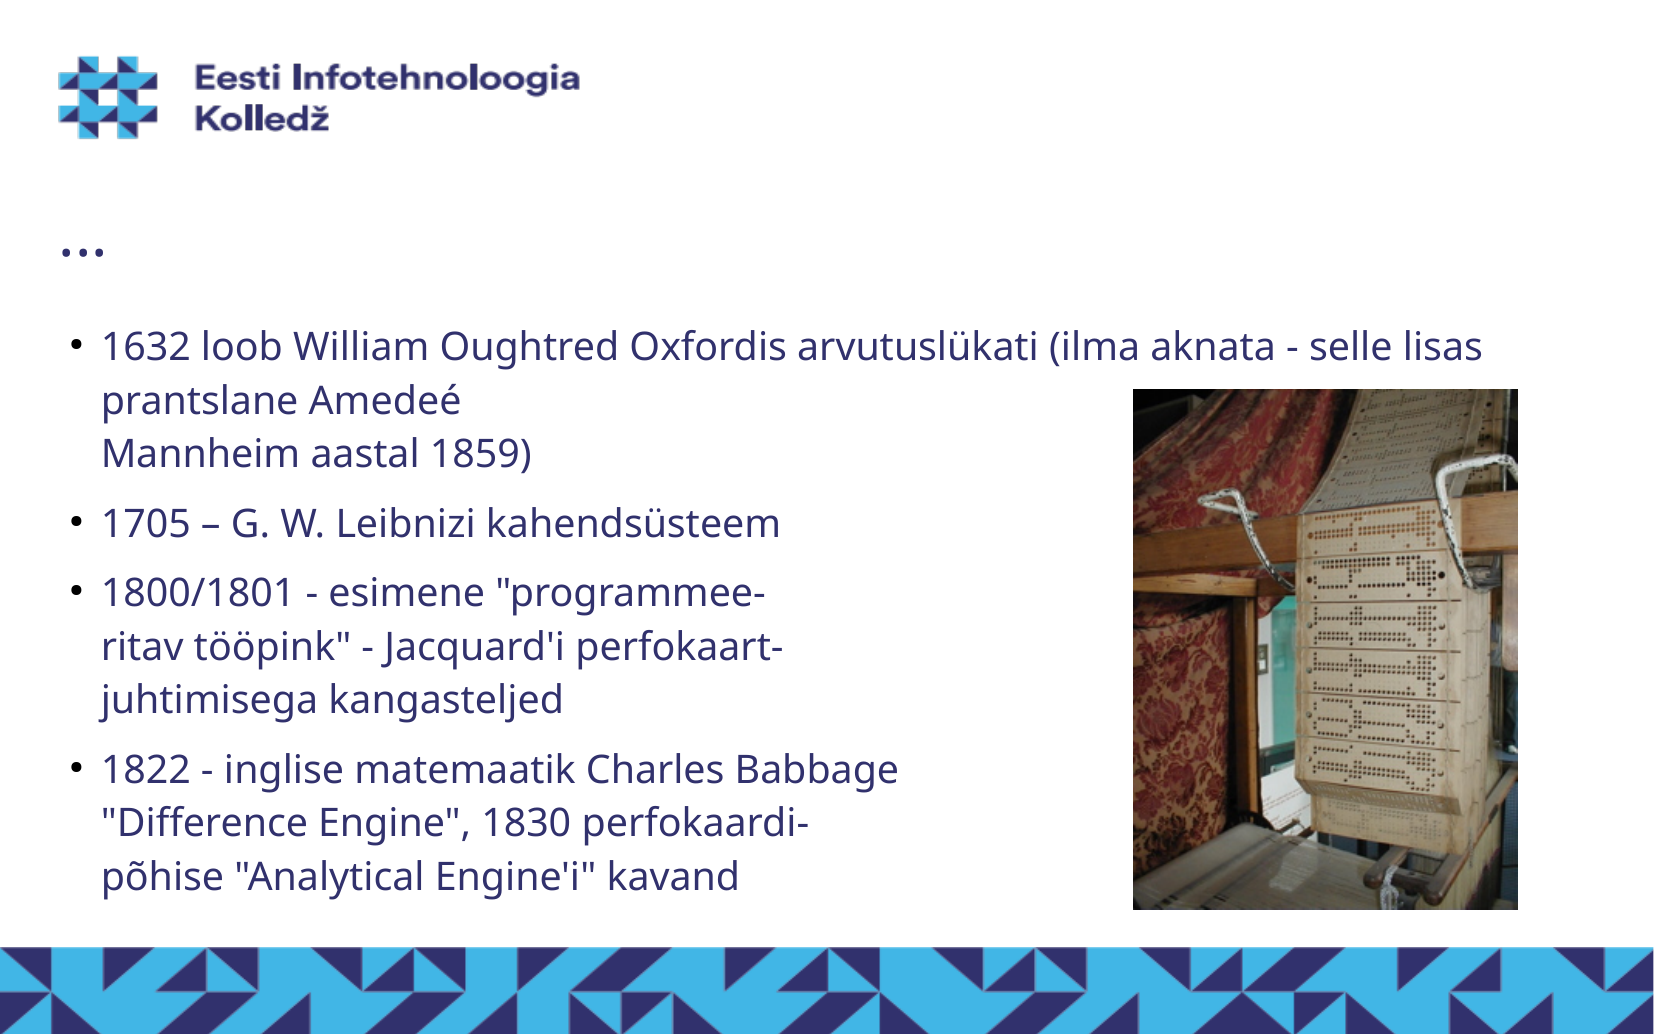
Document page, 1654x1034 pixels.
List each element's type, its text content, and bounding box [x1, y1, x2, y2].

title ... [59, 158, 1489, 308]
picture [1133, 389, 1518, 910]
list 1632 loob William Oughtred Oxfordis arvutuslükati (ilma aknata - selle lisas prantslane Amedeé Mannheim aastal 1859) 1705 – G. W. Leibnizi kahendsüsteem 1800/1801 - esimene "programmee- ritav tööpink" - Jacquard'i perfokaart- juhtimisega kangasteljed 1822 - inglise matemaatik Charles Babbage "Difference Engine", 1830 perfokaardi- põhise "Analytical Engine'i" kavand [59, 318, 1489, 910]
